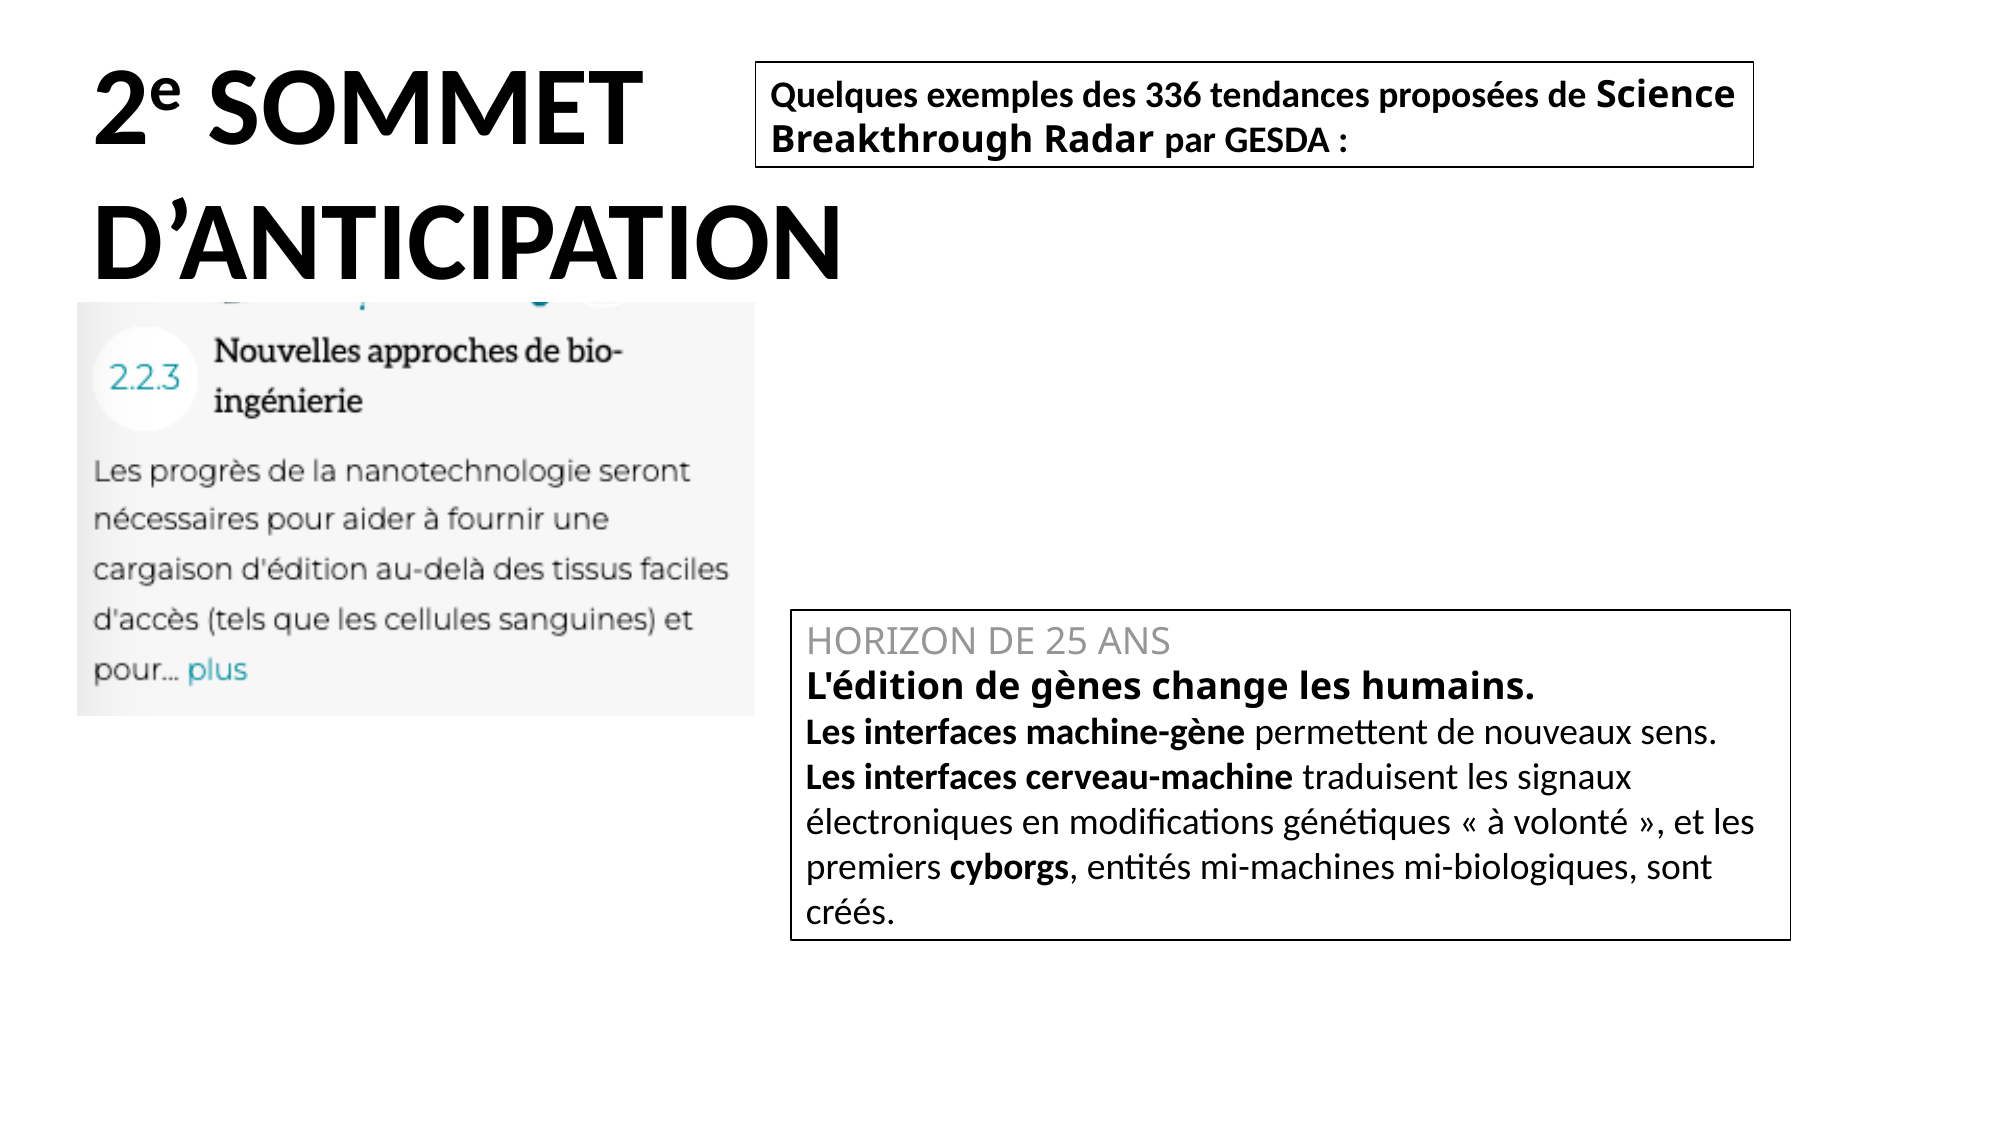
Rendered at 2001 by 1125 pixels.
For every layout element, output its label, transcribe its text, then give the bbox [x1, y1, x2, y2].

picture [77, 302, 755, 716]
text_box 2e SOMMET D’ANTICIPATION [77, 24, 1214, 310]
text_box HORIZON DE 25 ANS L'édition de gènes change les humains. Les interfaces machine-gène permettent de nouveaux sens. Les interfaces cerveau-machine traduisent les signaux électroniques en modifications génétiques « à volonté », et les premiers cyborgs, entités mi-machines mi-biologiques, sont créés. [790, 610, 1791, 941]
text_box Quelques exemples des 336 tendances proposées de Science Breakthrough Radar par GESDA : [755, 62, 1754, 168]
